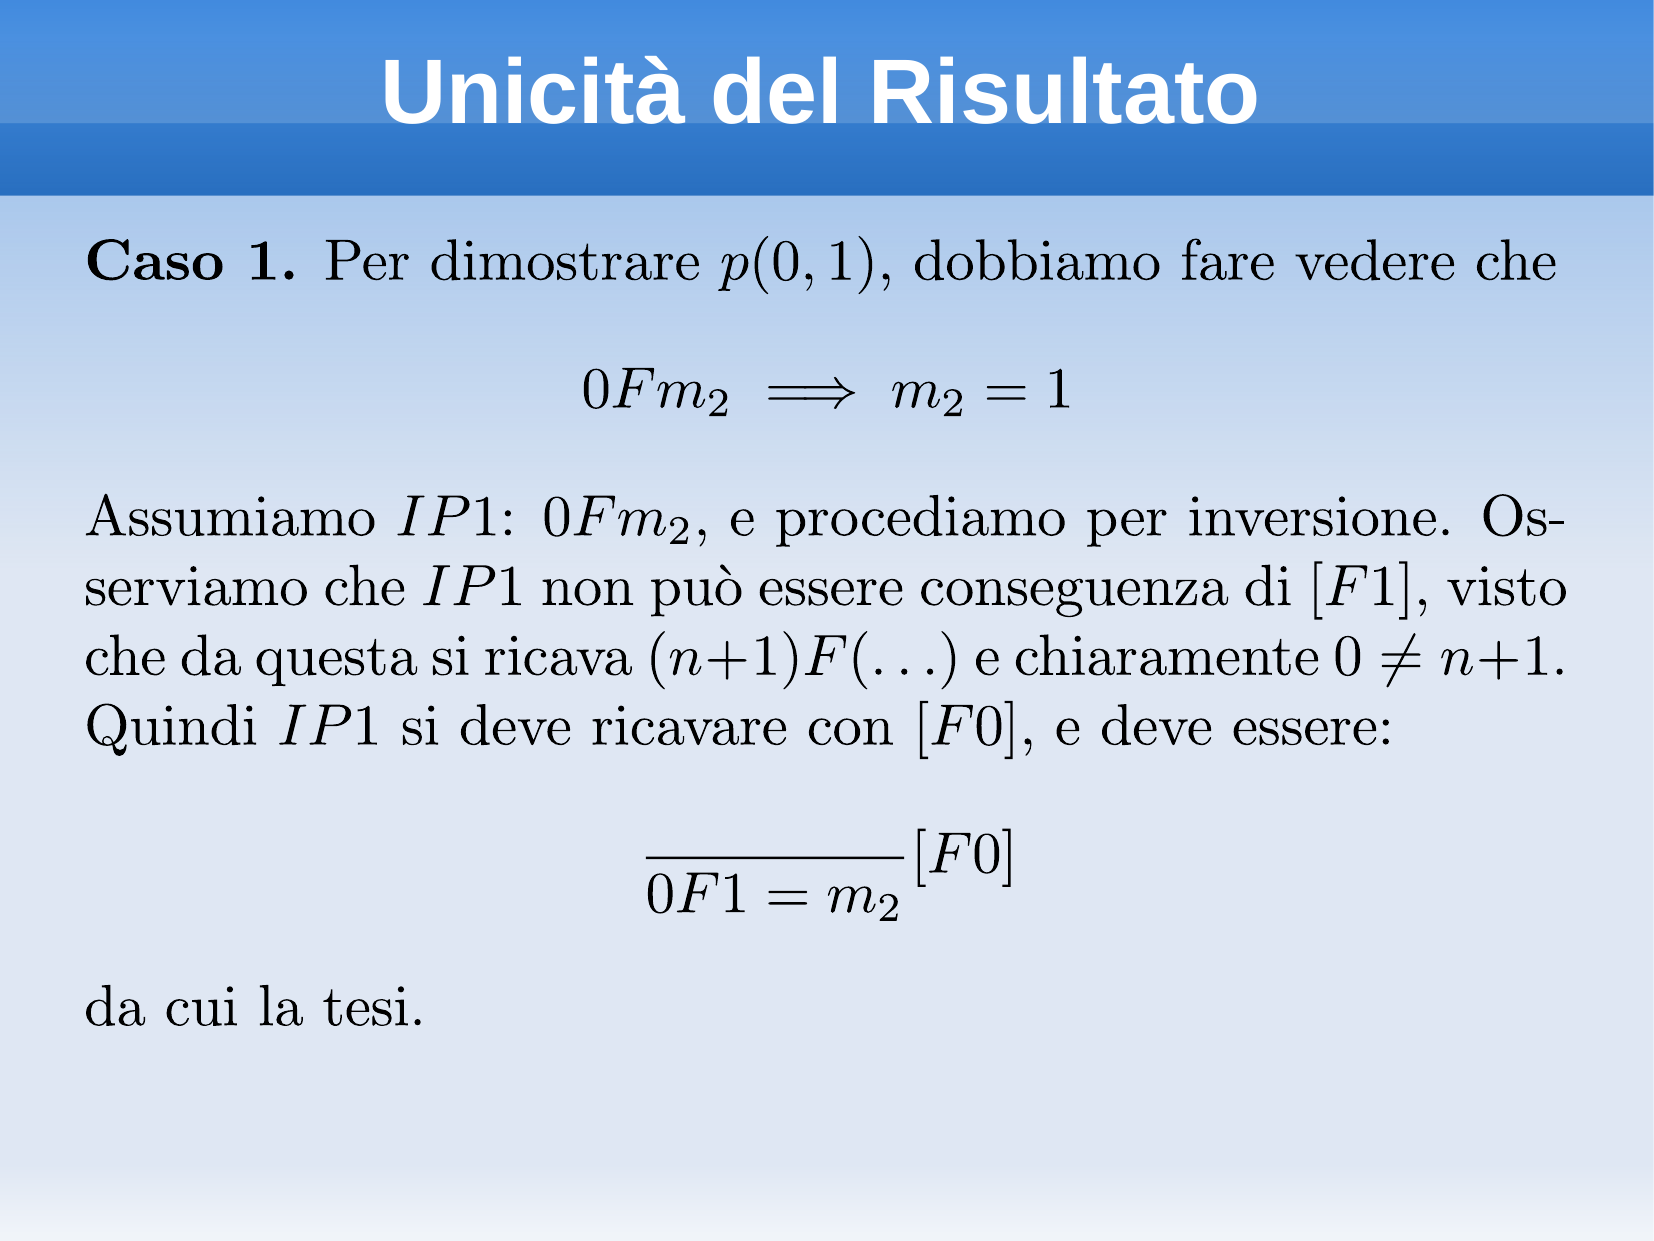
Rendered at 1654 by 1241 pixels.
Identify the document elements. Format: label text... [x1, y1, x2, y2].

picture [0, 0, 1654, 1241]
text_box [84, 235, 1568, 1026]
title Unicità del Risultato [76, 0, 1565, 196]
